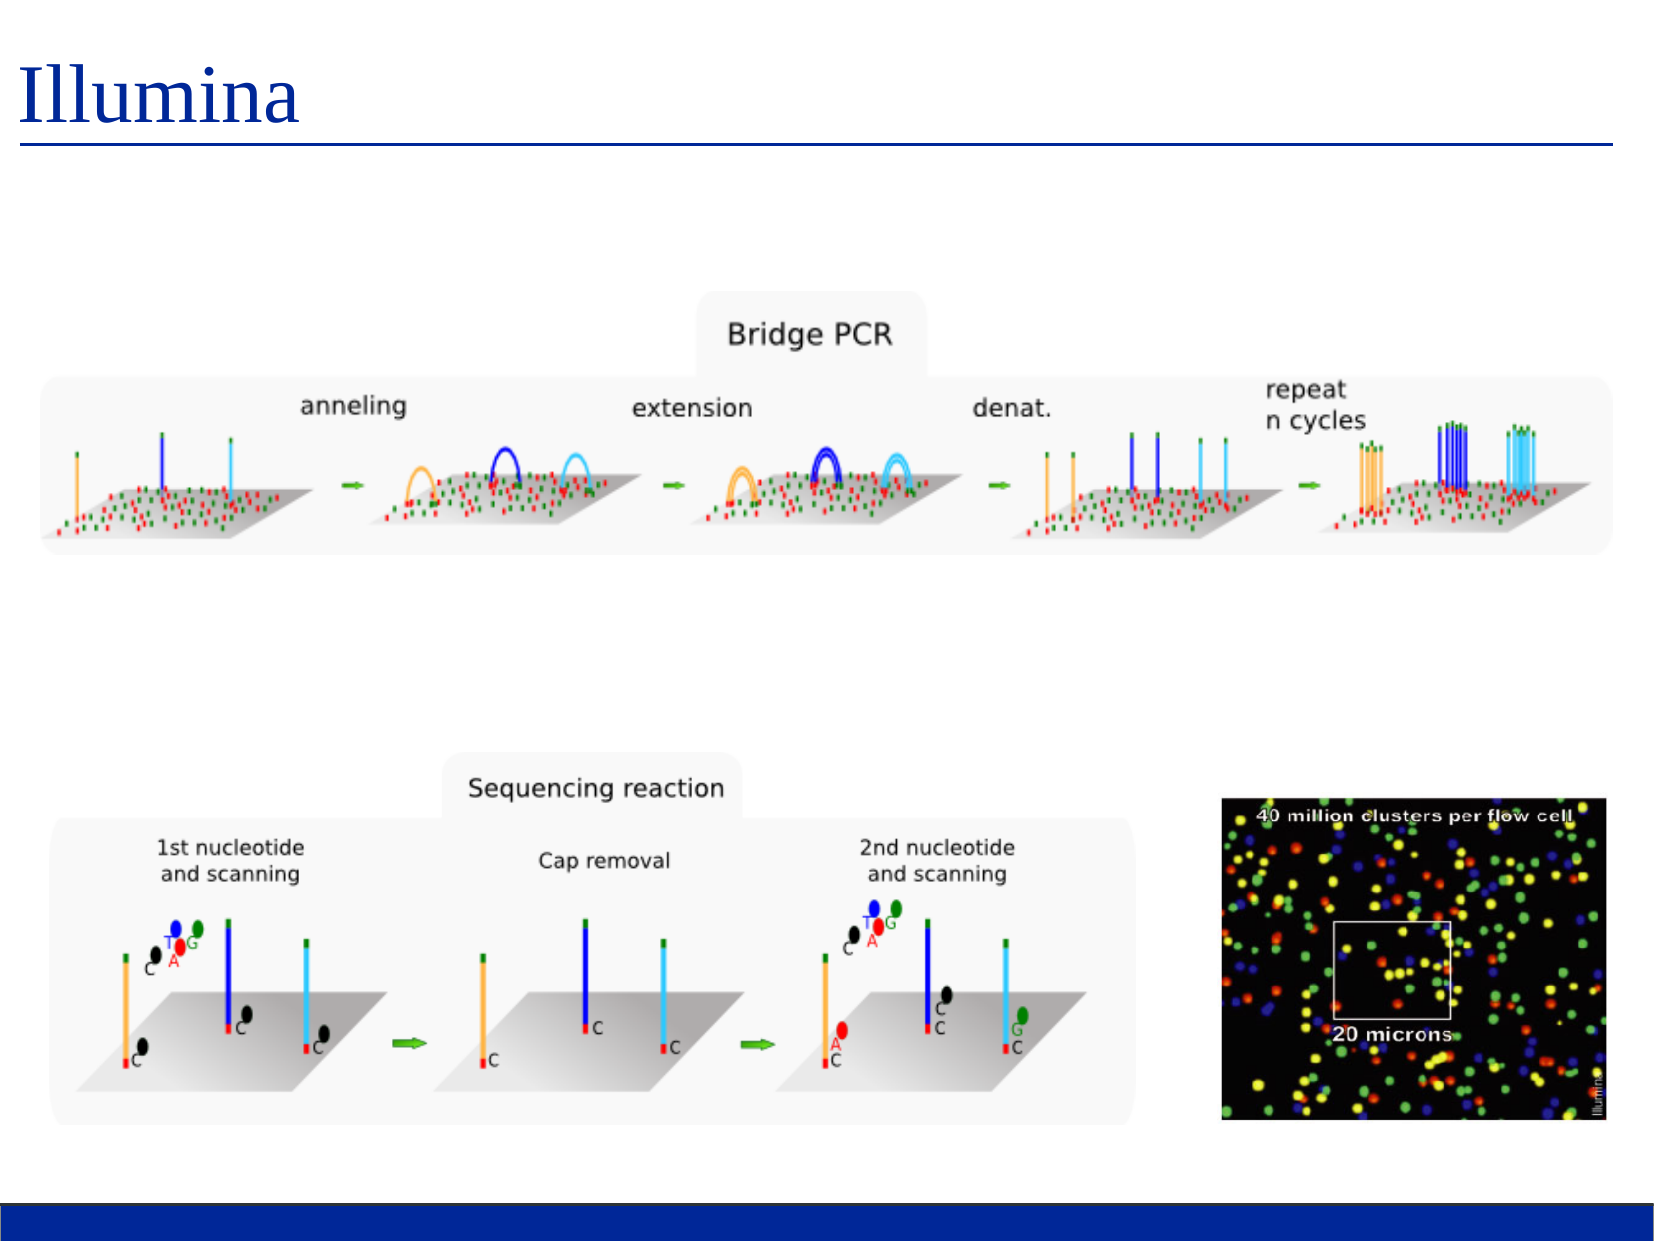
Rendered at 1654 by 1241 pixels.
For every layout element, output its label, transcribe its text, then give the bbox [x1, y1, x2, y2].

picture [40, 291, 1613, 555]
title Illumina [17, 0, 1589, 198]
picture [1217, 792, 1615, 1126]
picture [49, 752, 1136, 1126]
